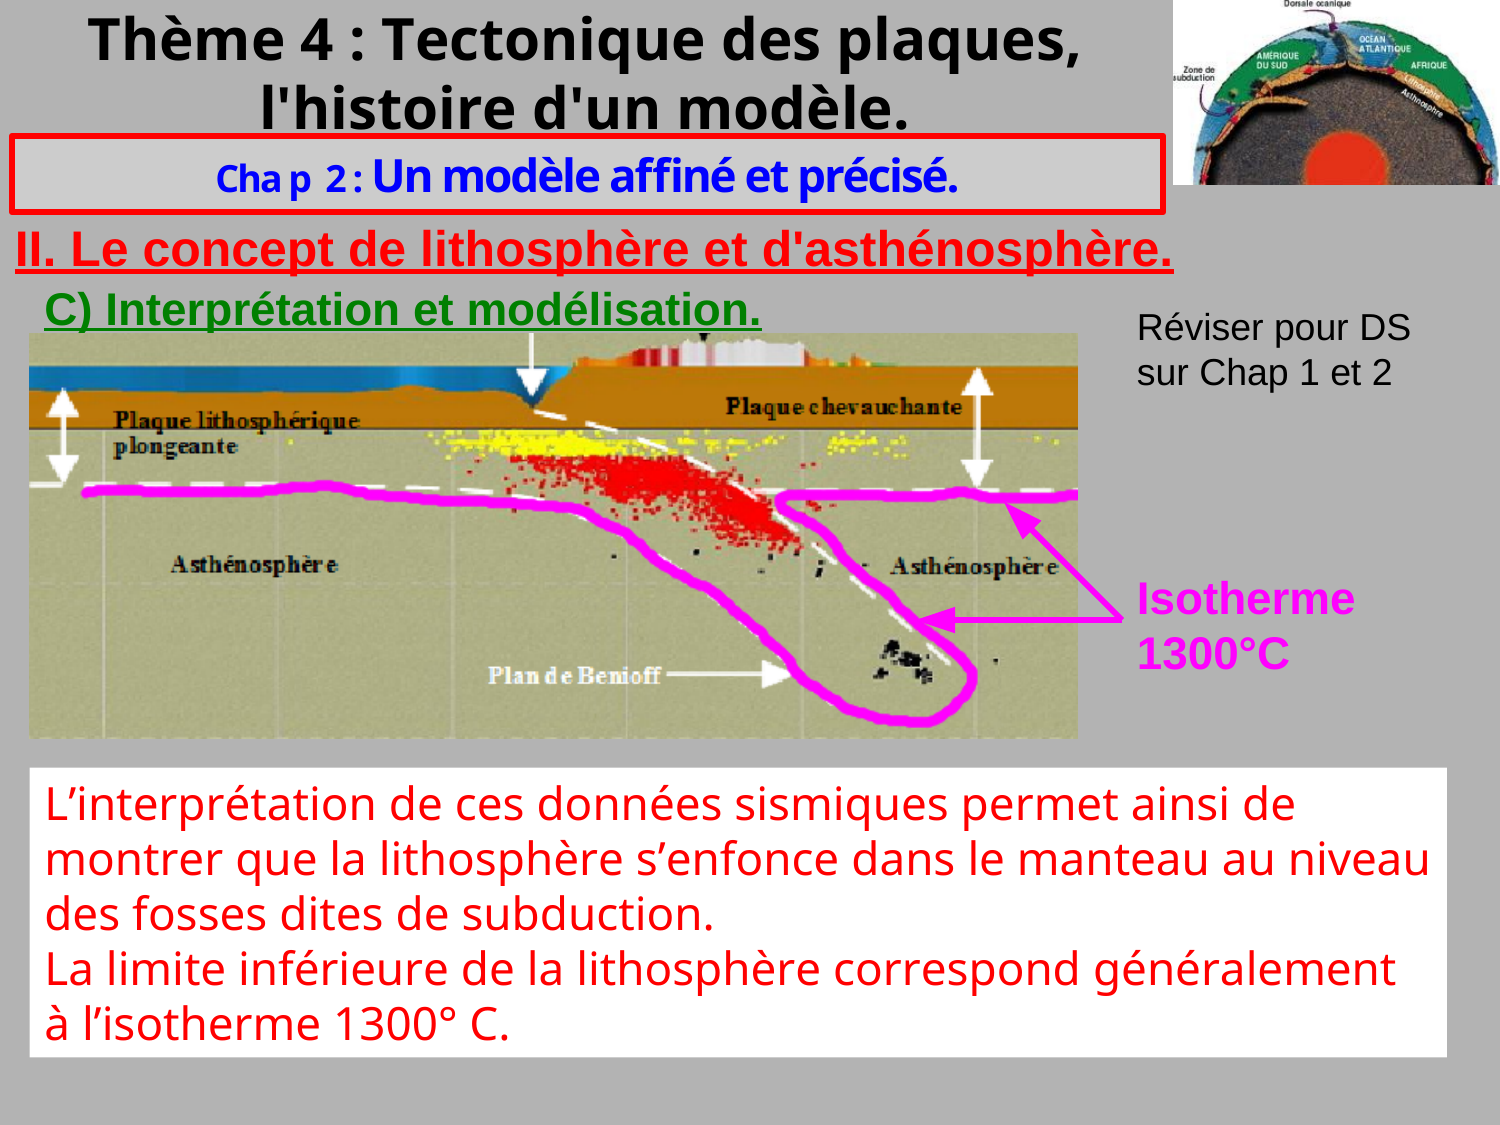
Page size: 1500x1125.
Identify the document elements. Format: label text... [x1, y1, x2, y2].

text_box L’interprétation de ces données sismiques permet ainsi de montrer que la lithosphère s’enfonce dans le manteau au niveau des fosses dites de subduction. La limite inférieure de la lithosphère correspond généralement à l’isotherme 1300° C. [29, 767, 1447, 1058]
picture [1173, 0, 1500, 185]
text_box Réviser pour DS sur Chap 1 et 2 [1122, 295, 1477, 401]
text_box Thème 4 : Tectonique des plaques, l'histoire d'un modèle. [0, 0, 1173, 150]
text_box Cha p 2 : Un modèle affiné et précisé. [11, 135, 1164, 213]
text_box C) Interprétation et modélisation. [29, 272, 1500, 343]
picture [29, 333, 1078, 739]
text_box Isotherme 1300°C [1122, 561, 1477, 686]
text_box II. Le concept de lithosphère et d'asthénosphère. [0, 208, 1418, 284]
